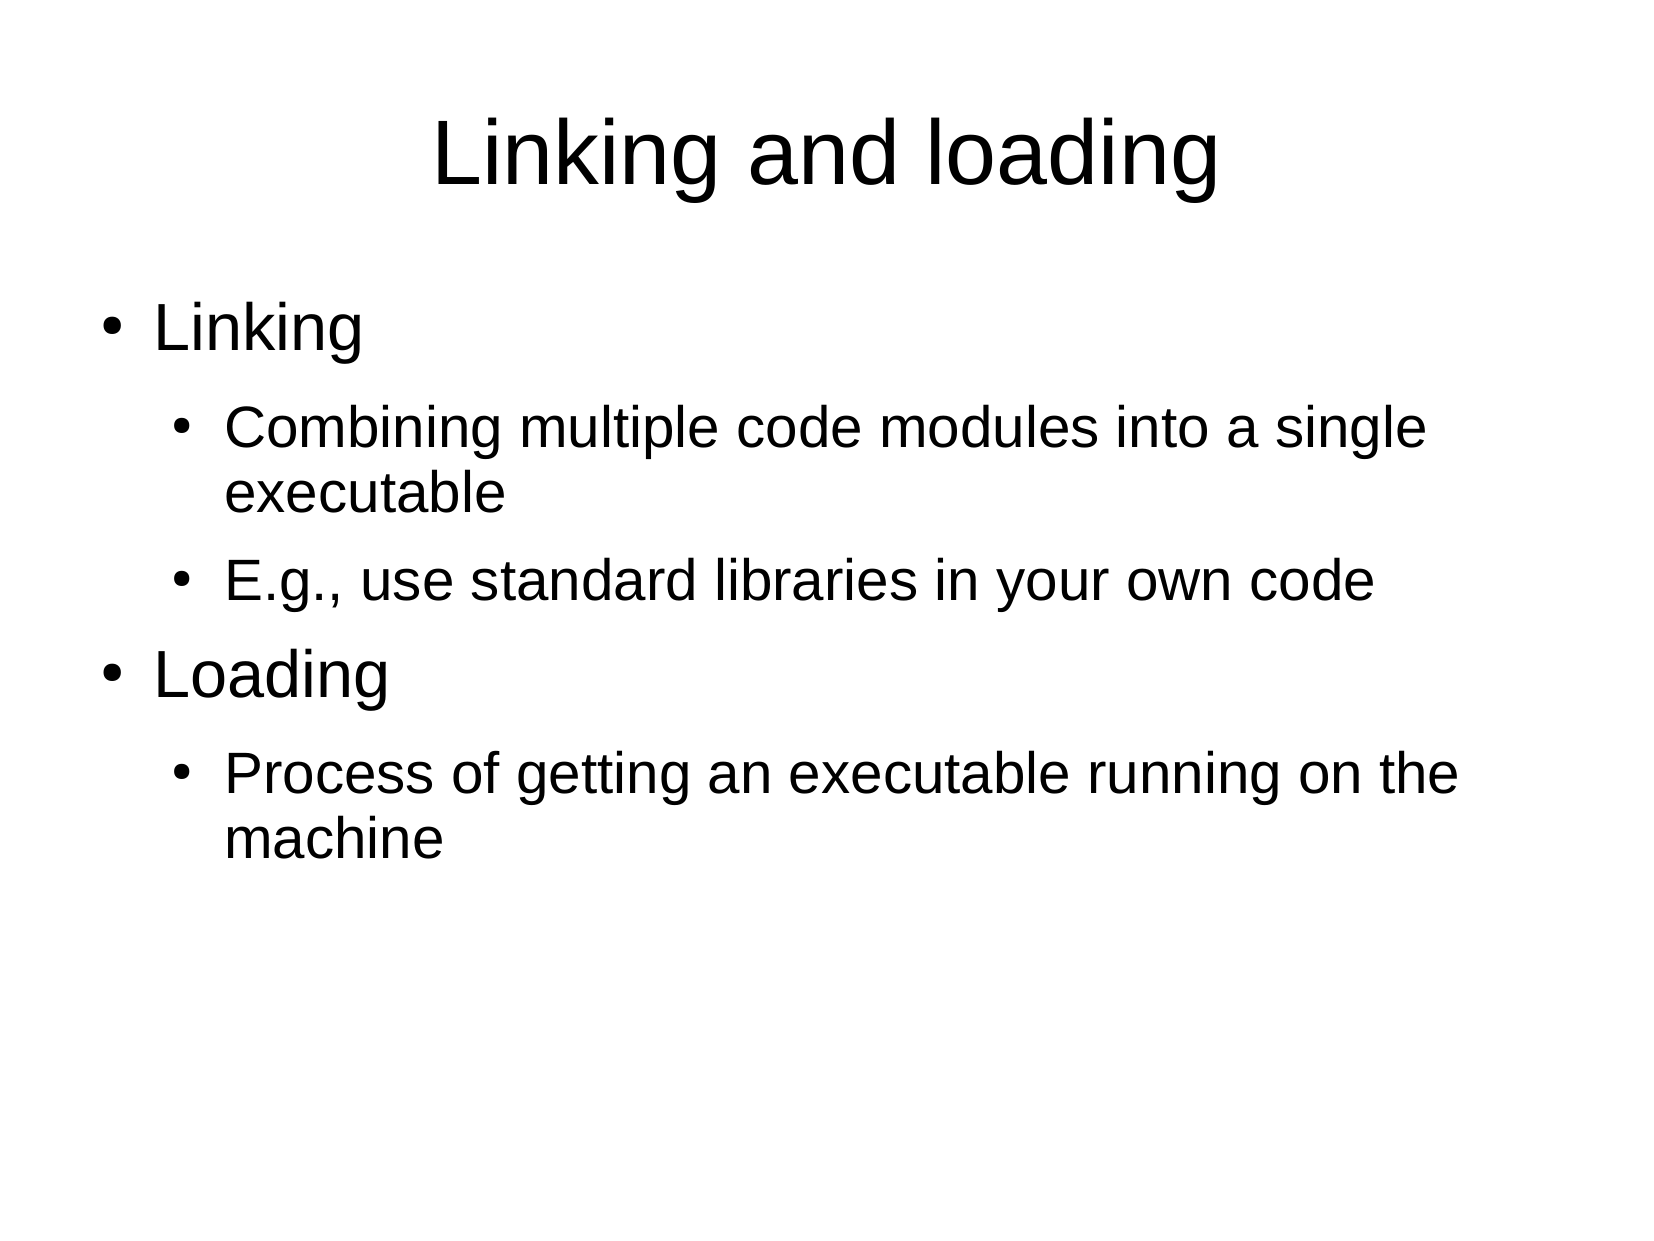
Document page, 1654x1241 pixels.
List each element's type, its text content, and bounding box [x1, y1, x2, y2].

list Linking Combining multiple code modules into a single executable E.g., use standard libraries in your own code Loading Process of getting an executable running on the machine [82, 290, 1571, 1010]
title Linking and loading [82, 49, 1571, 257]
